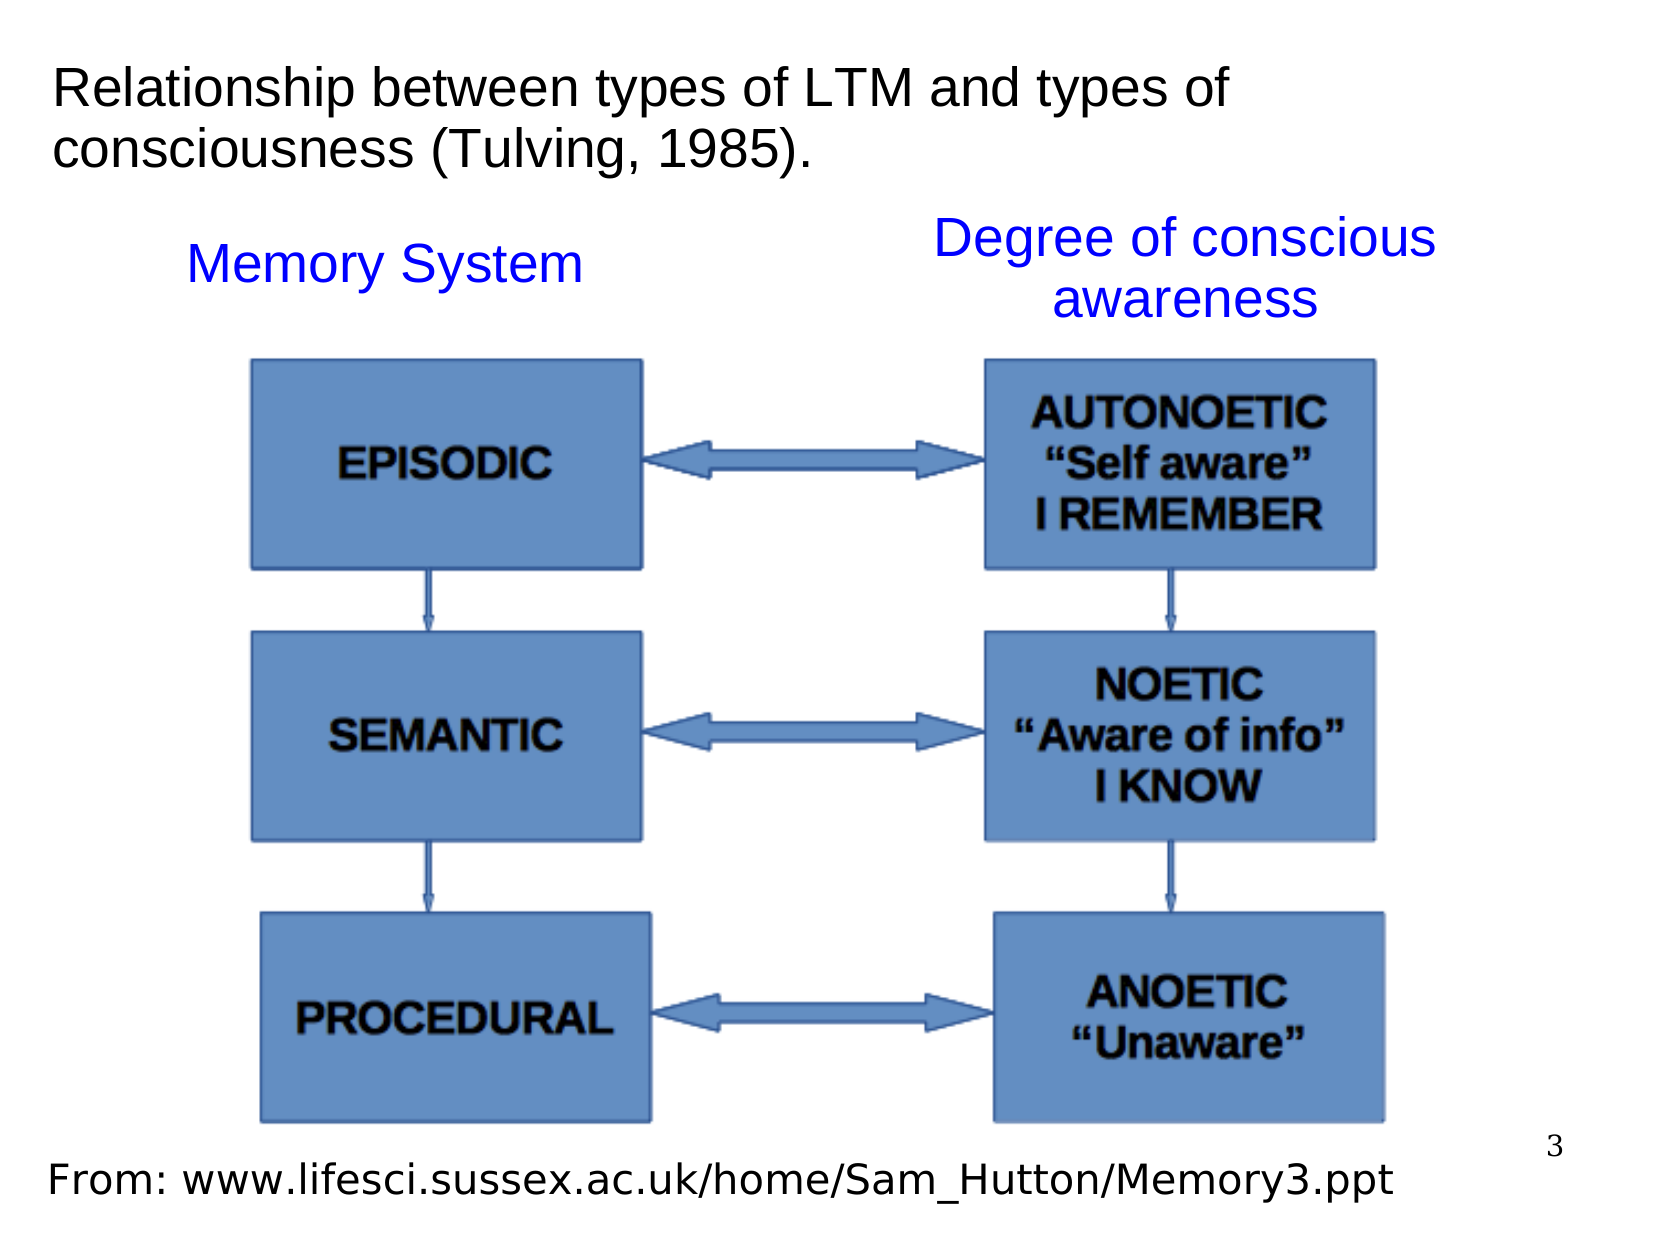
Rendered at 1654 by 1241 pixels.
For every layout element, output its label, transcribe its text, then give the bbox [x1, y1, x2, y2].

picture [0, 0, 1654, 1241]
text_box Memory System [171, 224, 601, 303]
text_box Relationship between types of LTM and types of consciousness (Tulving, 1985). [37, 48, 1622, 188]
text_box From: www.lifesci.sussex.ac.uk/home/Sam_Hutton/Memory3.ppt [37, 1162, 1404, 1212]
text_box Degree of conscious awareness [862, 198, 1510, 338]
